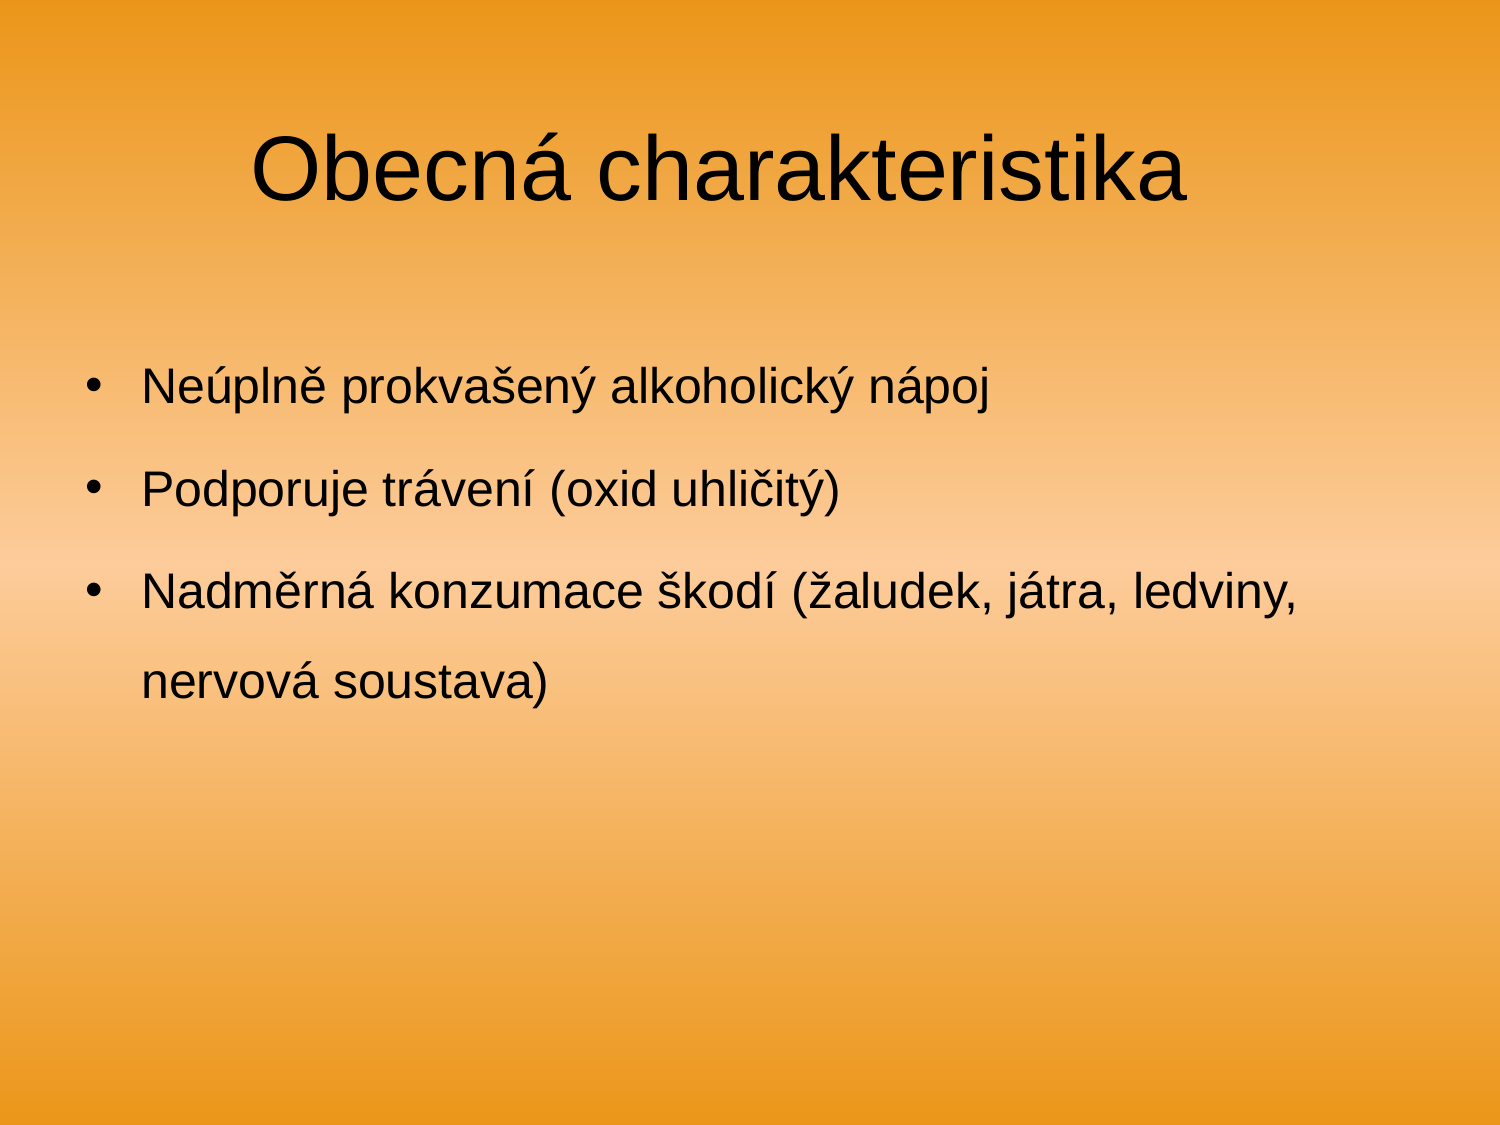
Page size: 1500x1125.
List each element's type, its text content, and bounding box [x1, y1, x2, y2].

list Neúplně prokvašený alkoholický nápoj Podporuje trávení (oxid uhličitý) Nadměrná konzumace škodí (žaludek, játra, ledviny, nervová soustava) [70, 316, 1353, 1020]
title Obecná charakteristika [82, 82, 1358, 247]
